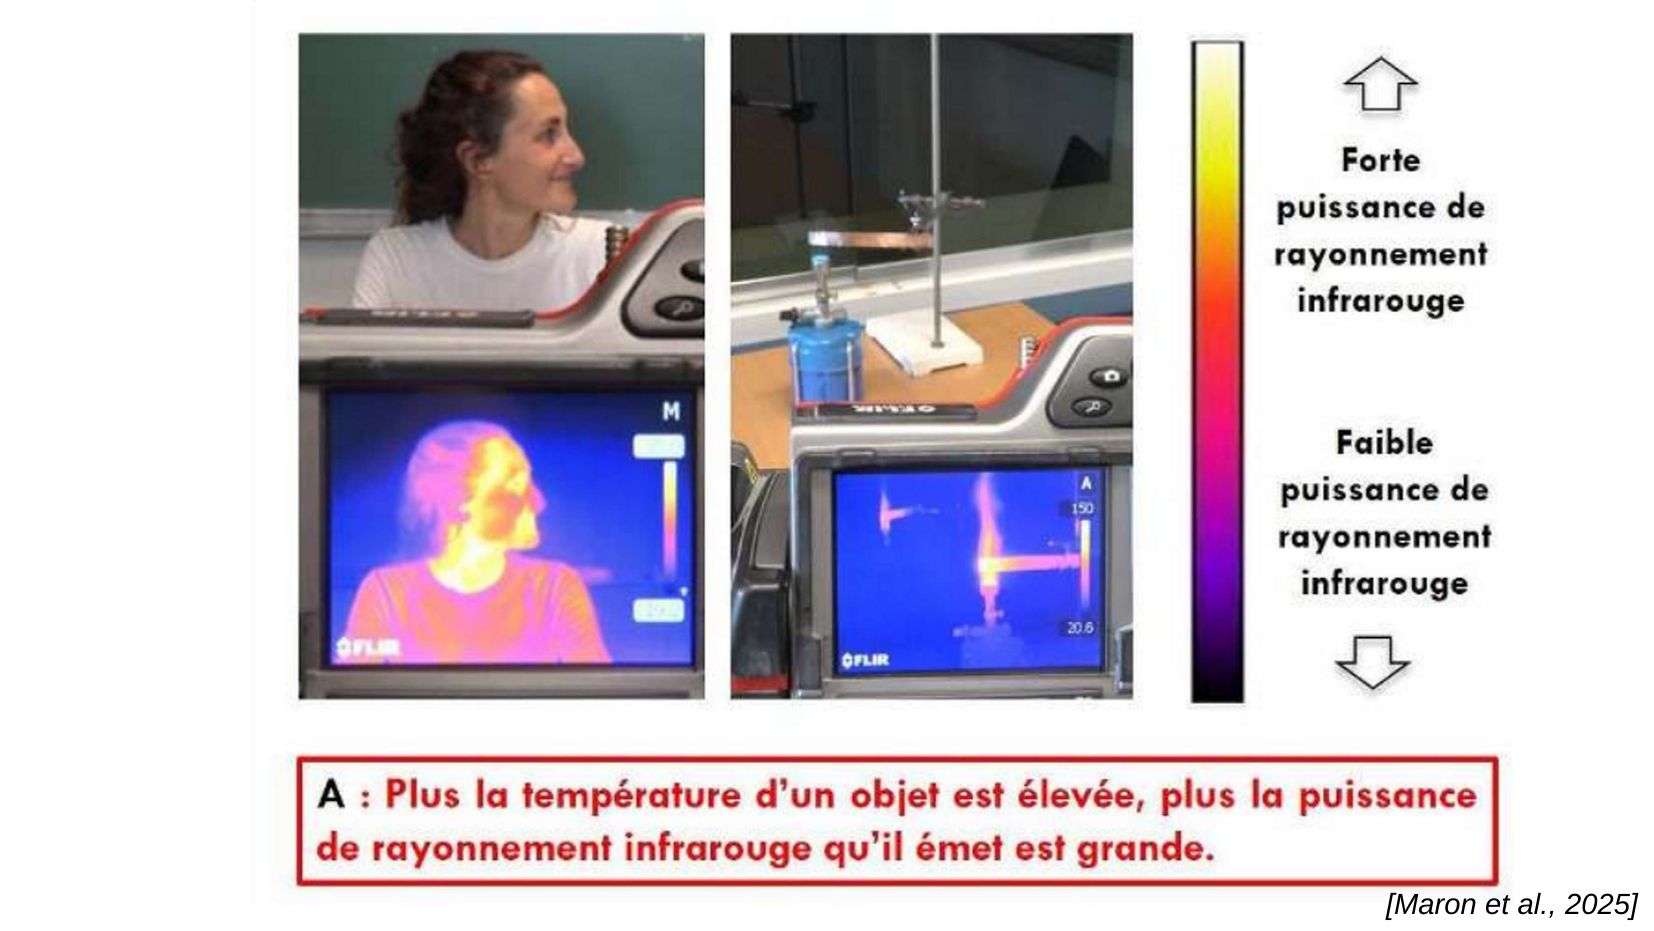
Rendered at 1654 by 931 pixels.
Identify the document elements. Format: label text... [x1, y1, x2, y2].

text_box [Maron et al., 2025] [1308, 885, 1654, 931]
picture [252, 0, 1541, 908]
